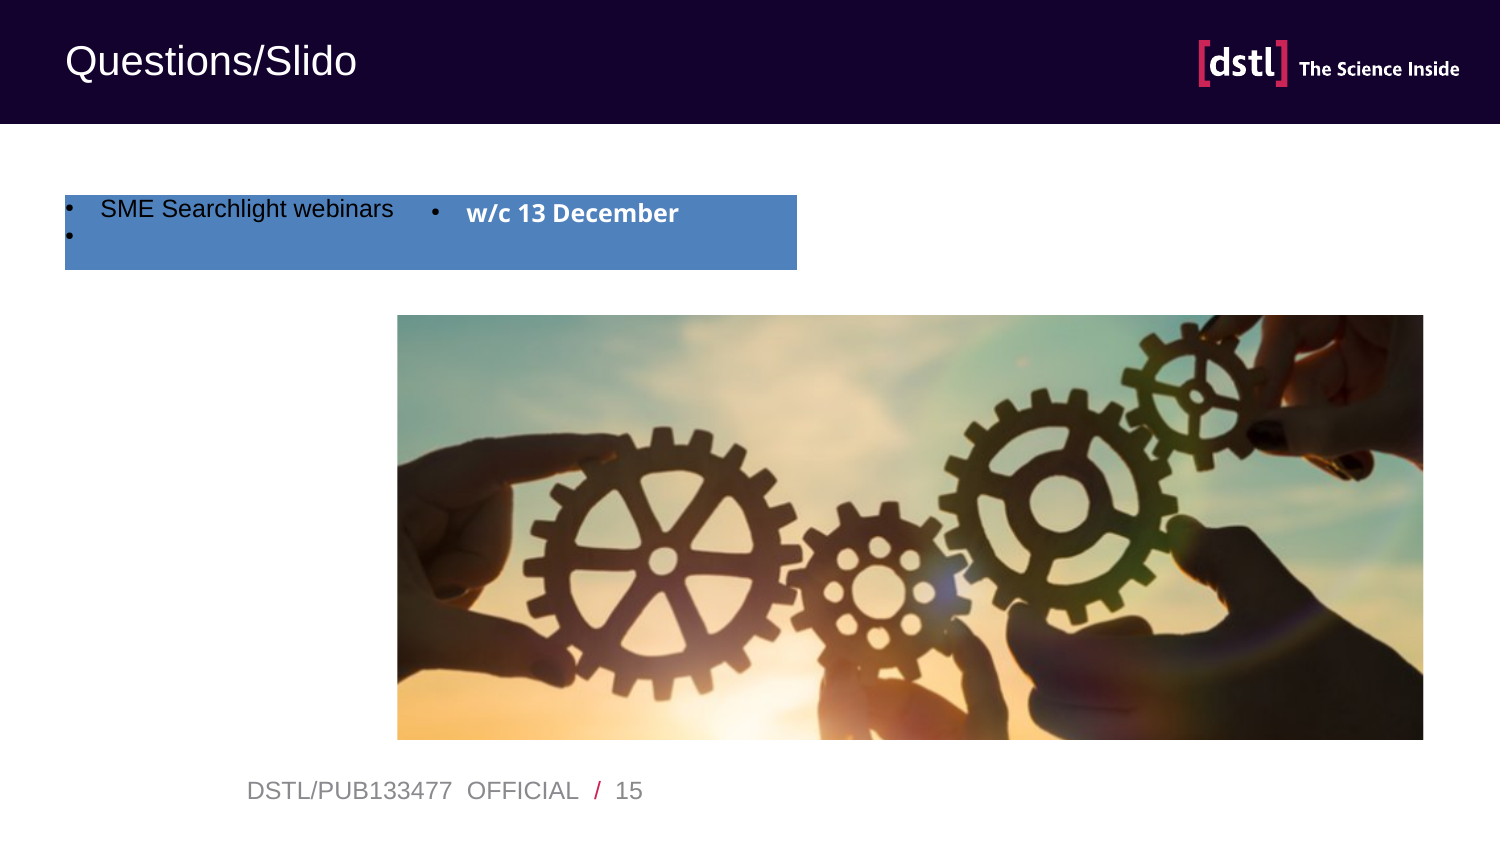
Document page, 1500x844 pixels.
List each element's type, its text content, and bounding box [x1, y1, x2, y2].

table_header w/c 13 December [431, 195, 797, 270]
picture [397, 315, 1426, 740]
title Questions/Slido [5, 8, 1129, 115]
table_header SME Searchlight webinars [65, 195, 431, 270]
text_box DSTL/PUB133477 OFFICIAL / 15 [232, 767, 1459, 812]
